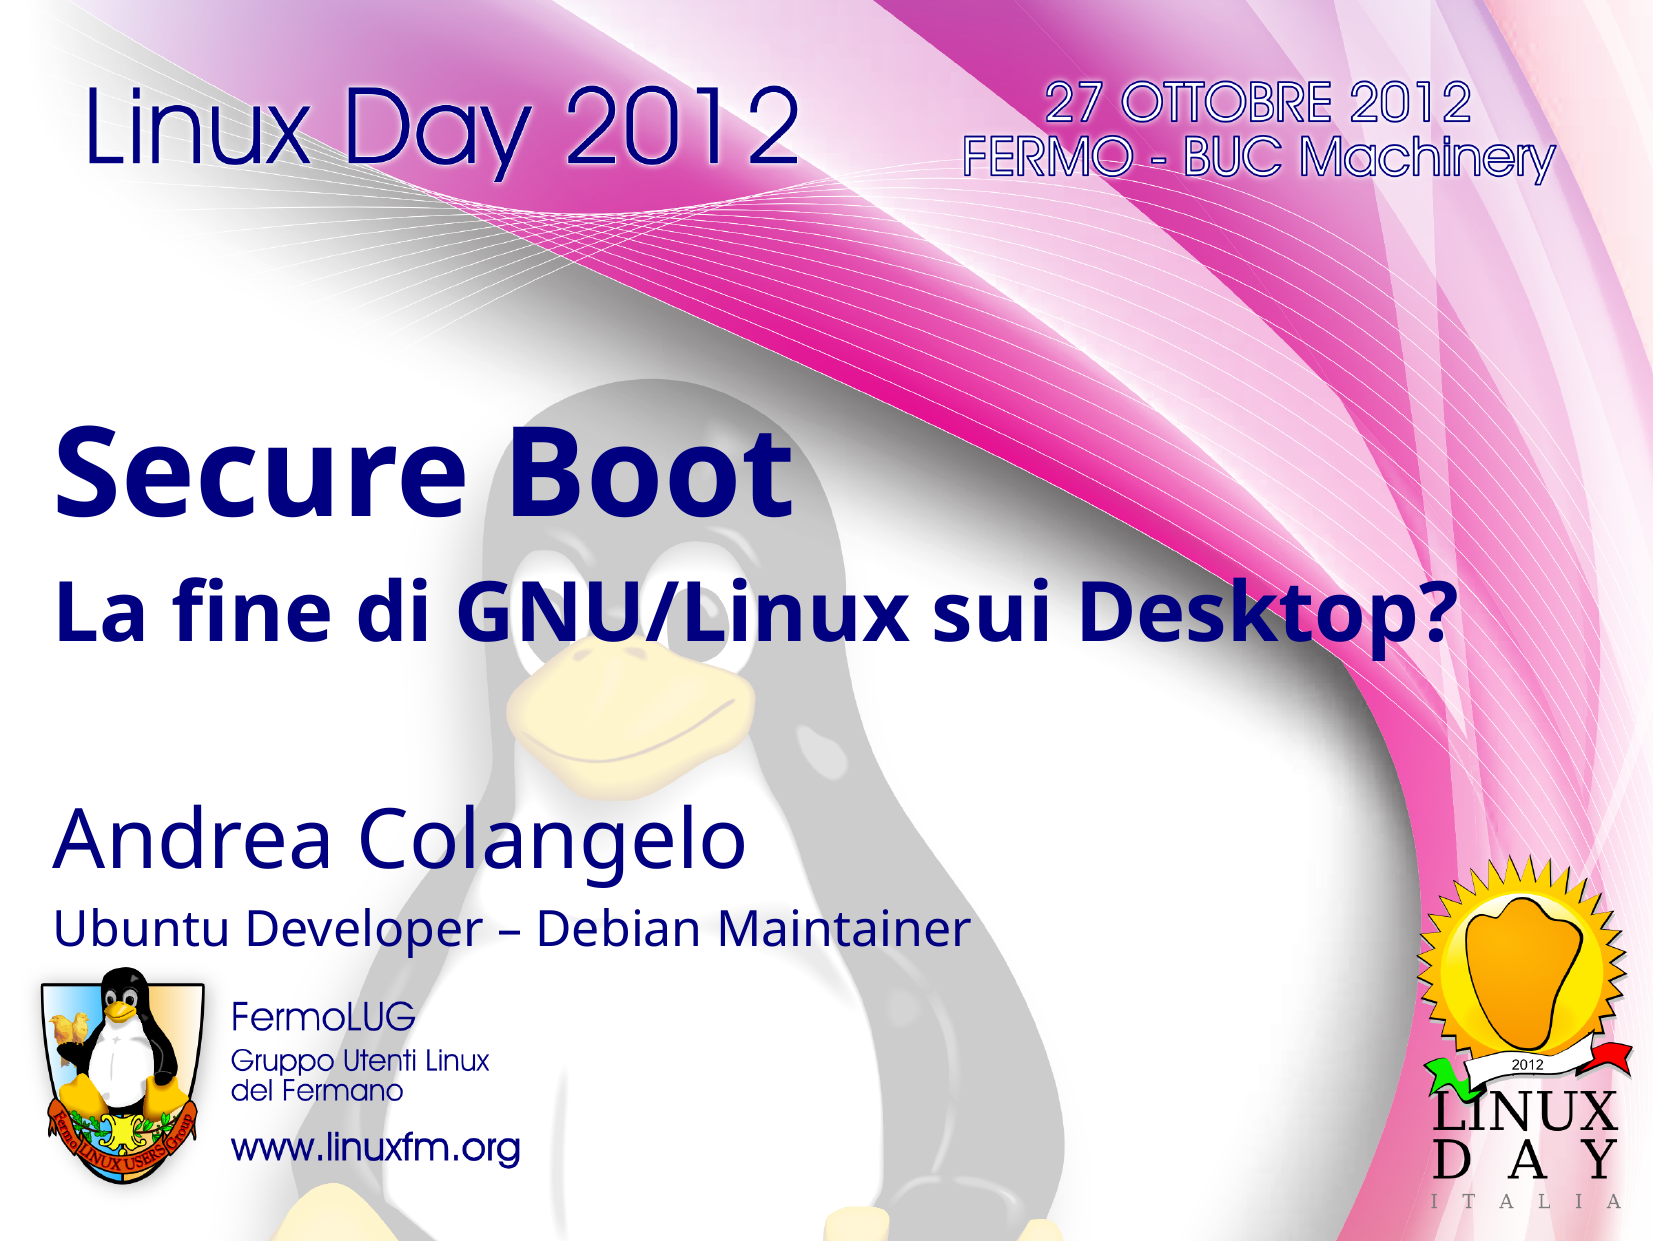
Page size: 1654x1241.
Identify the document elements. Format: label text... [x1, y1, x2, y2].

text_box Secure Boot La fine di GNU/Linux sui Desktop? Andrea Colangelo Ubuntu Developer – Debian Maintainer [38, 374, 1404, 386]
picture [0, 0, 1653, 1241]
